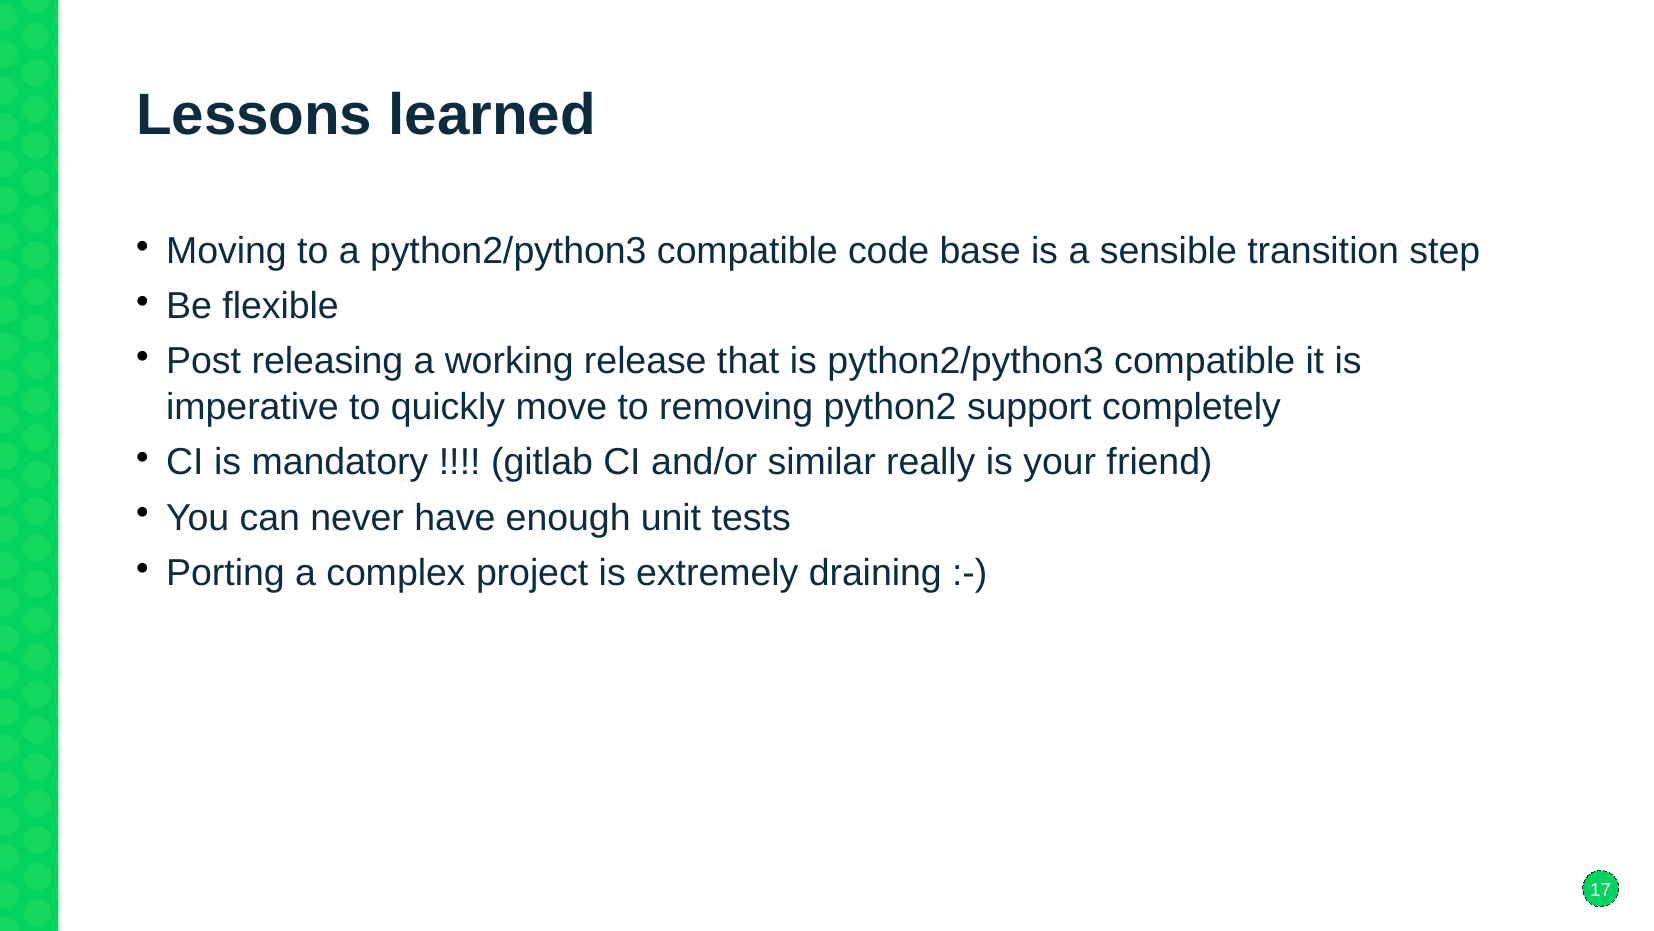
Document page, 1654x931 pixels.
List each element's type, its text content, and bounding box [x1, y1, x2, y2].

title Lessons learned [121, 37, 1531, 193]
list Moving to a python2/python3 compatible code base is a sensible transition step Be flexible Post releasing a working release that is python2/python3 compatible it is imperative to quickly move to removing python2 support completely CI is mandatory !!!! (gitlab CI and/or similar really is your friend) You can never have enough unit tests Porting a complex project is extremely draining :-) [121, 217, 1531, 825]
picture [0, 0, 76, 931]
